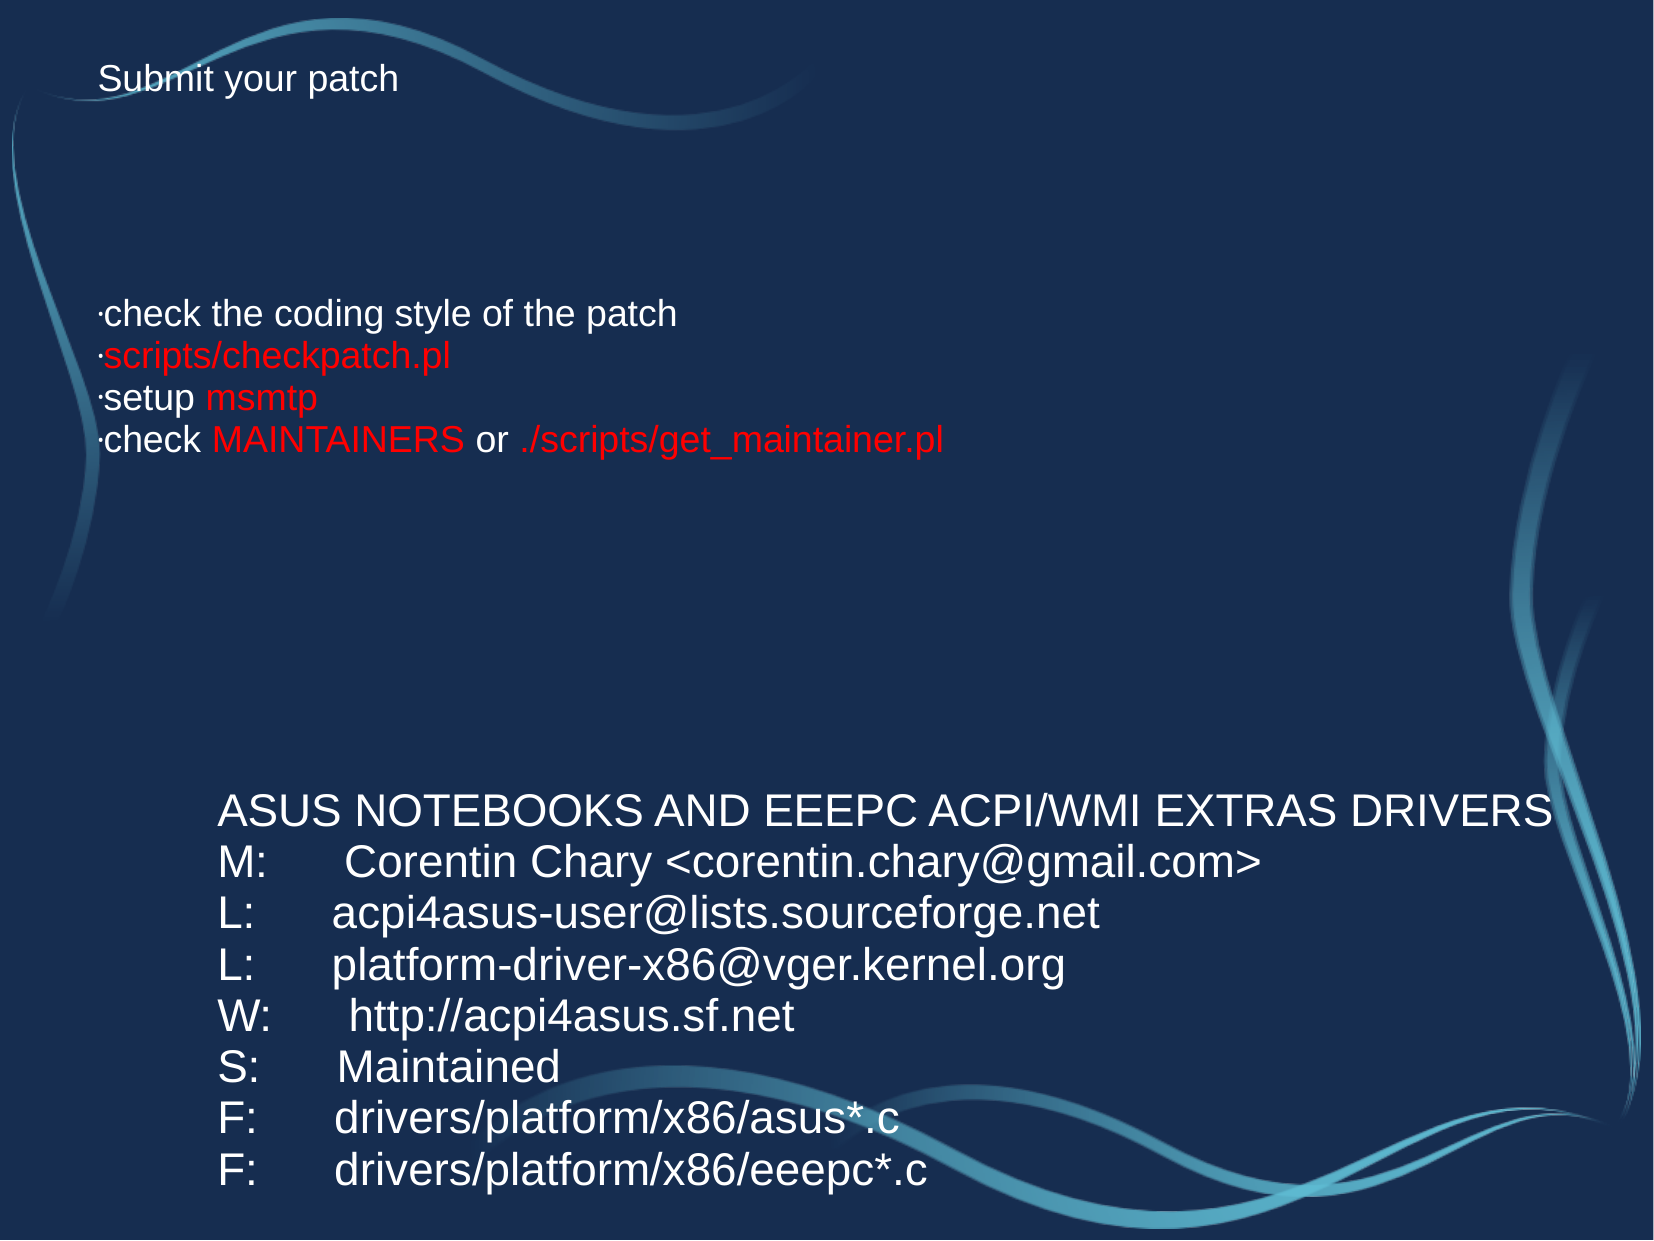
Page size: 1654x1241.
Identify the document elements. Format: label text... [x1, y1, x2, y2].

list check the coding style of the patch scripts/checkpatch.pl setup msmtp check MAINTAINERS or ./scripts/get_maintainer.pl [82, 285, 1571, 1177]
picture [460, 346, 1641, 1229]
text_box ASUS NOTEBOOKS AND EEEPC ACPI/WMI EXTRAS DRIVERS M: Corentin Chary <corentin.chary@gmail.com> L: acpi4asus-user@lists.sourceforge.net L: platform-driver-x86@vger.kernel.org W: http://acpi4asus.sf.net S: Maintained F: drivers/platform/x86/asus*.c F: drivers/platform/x86/eeepc*.c [202, 777, 1580, 1223]
title Submit your patch [82, 49, 1571, 249]
picture [12, 18, 822, 625]
